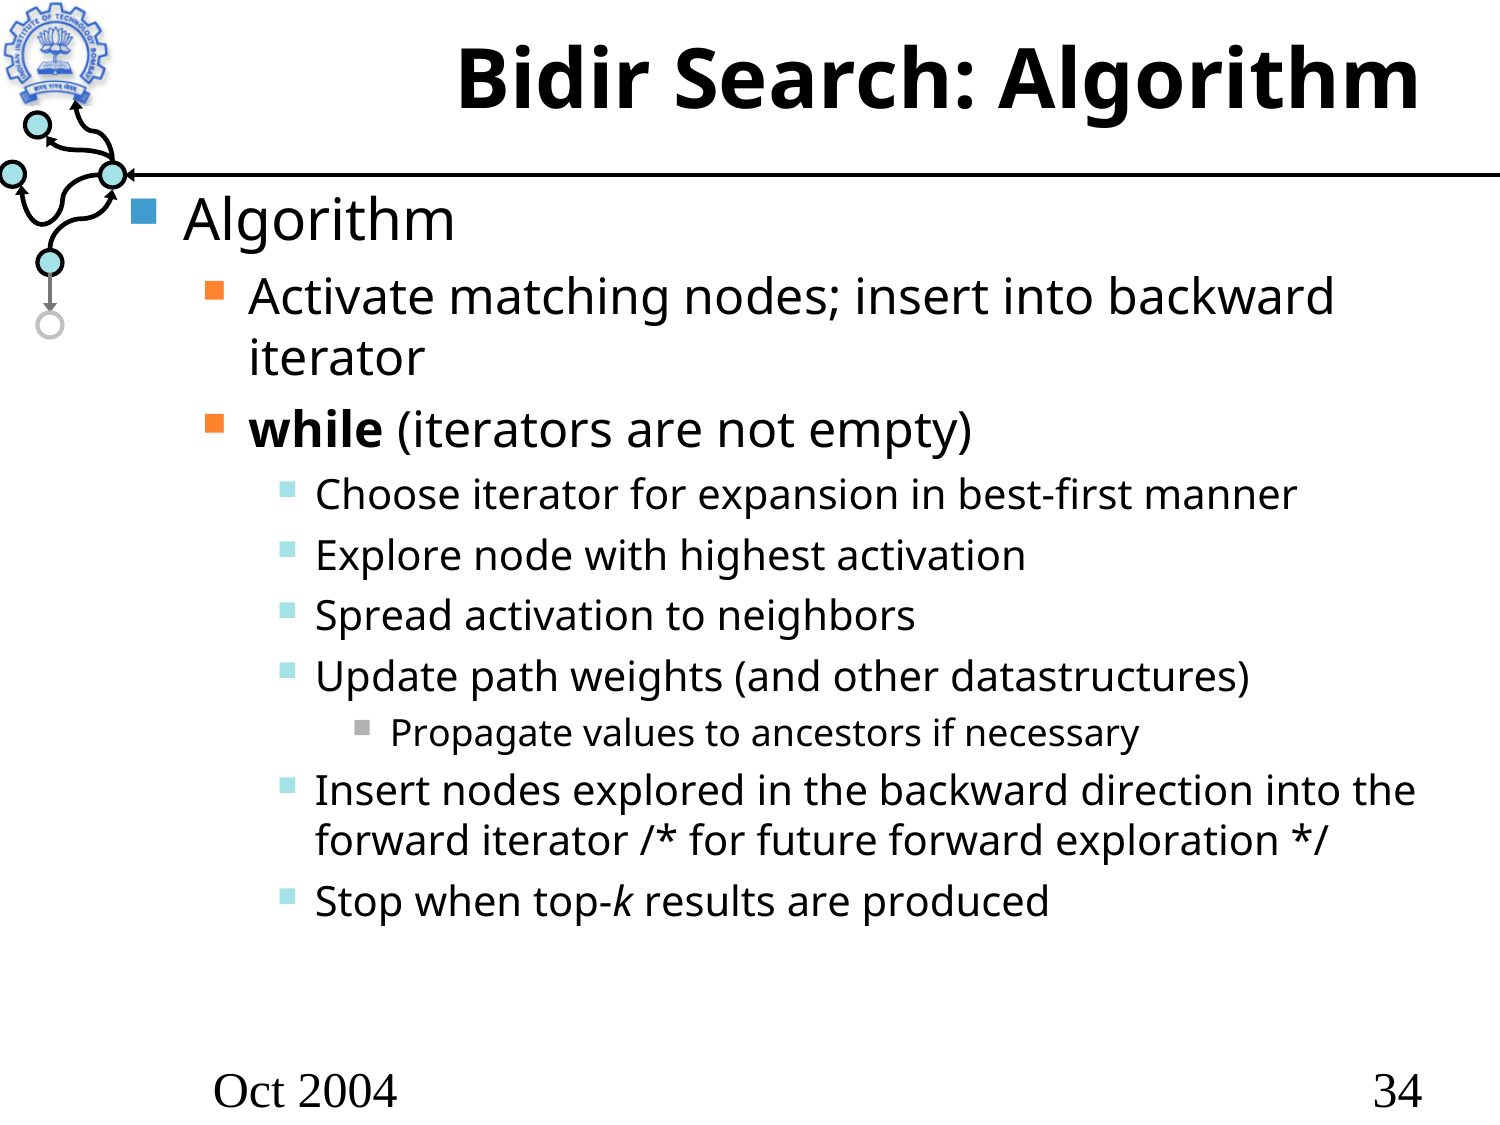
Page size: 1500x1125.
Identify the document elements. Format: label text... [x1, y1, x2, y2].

picture [0, 0, 113, 106]
title Bidir Search: Algorithm [187, 0, 1438, 150]
list Algorithm Activate matching nodes; insert into backward iterator while (iterators are not empty) Choose iterator for expansion in best-first manner Explore node with highest activation Spread activation to neighbors Update path weights (and other datastructures) Propagate values to ancestors if necessary Insert nodes explored in the backward direction into the forward iterator /* for future forward exploration */ Stop when top-k results are produced [112, 174, 1438, 1026]
